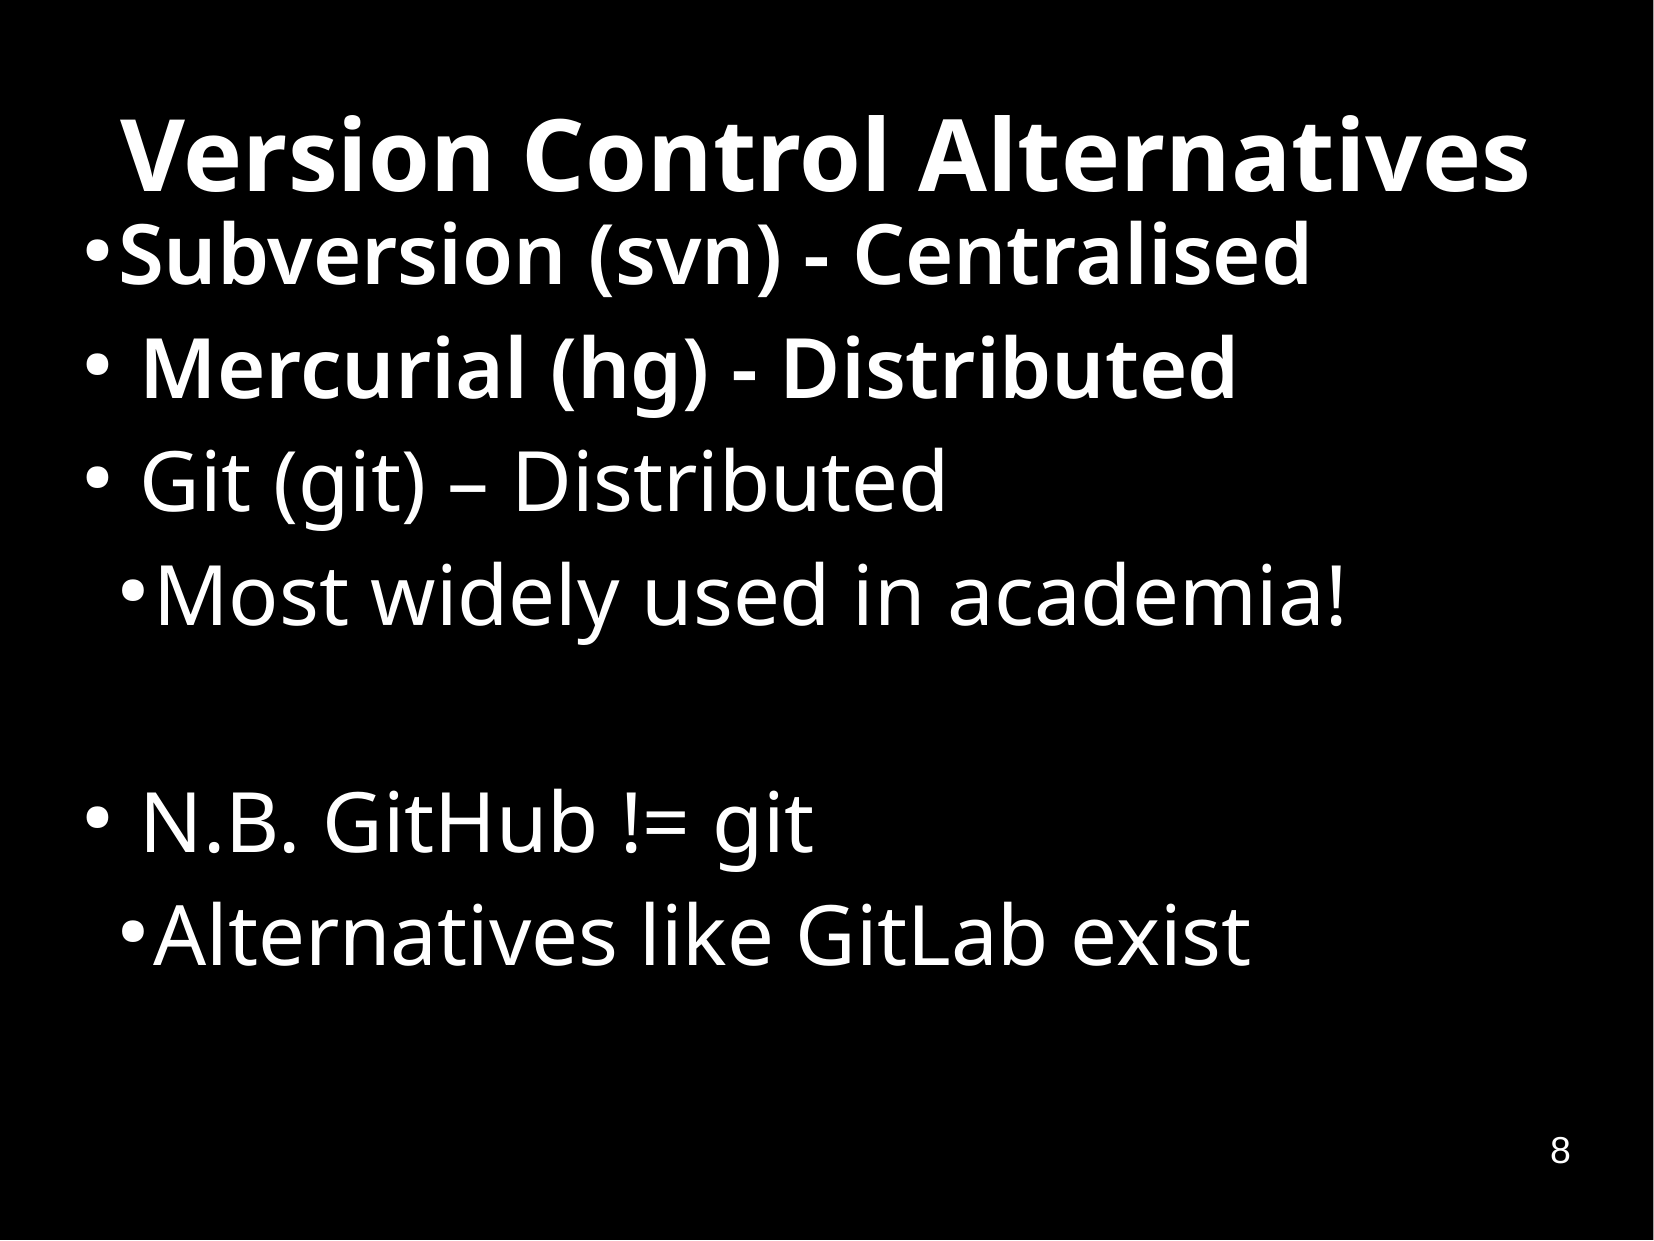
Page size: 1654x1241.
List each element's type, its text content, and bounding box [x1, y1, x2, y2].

text_box 8 [1535, 1122, 1586, 1179]
title Version Control Alternatives [82, 49, 1571, 125]
subtitle Subversion (svn) - Centralised Mercurial (hg) - Distributed Git (git) – Distributed Most widely used in academia! N.B. GitHub != git Alternatives like GitLab exist [82, 125, 1571, 1174]
